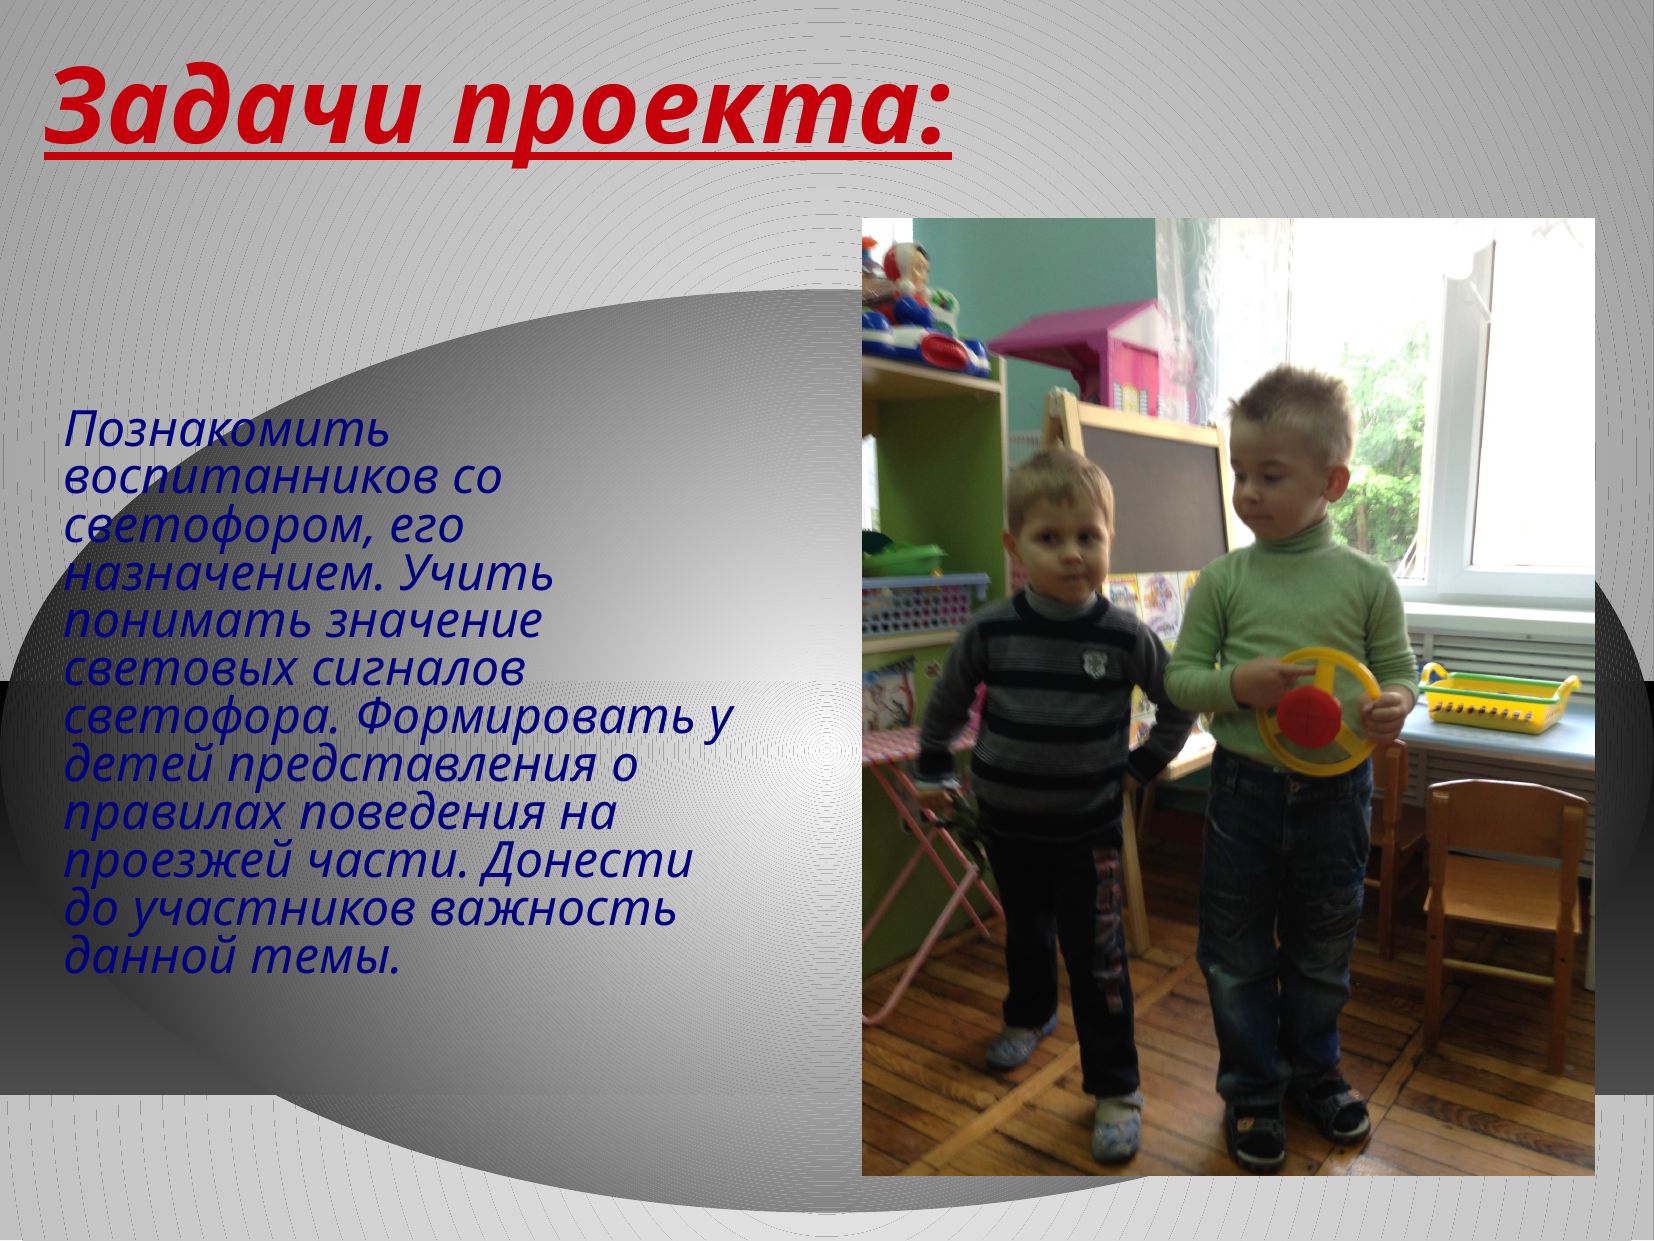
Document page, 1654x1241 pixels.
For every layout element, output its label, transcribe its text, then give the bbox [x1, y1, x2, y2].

title Задачи проекта: [11, 29, 969, 195]
picture [862, 218, 1595, 1176]
subtitle Познакомить воспитанников со светофором, его назначением. Учить понимать значение световых сигналов светофора. Формировать у детей представления о правилах поведения на проезжей части. Донести до участников важность данной темы. [47, 371, 768, 928]
